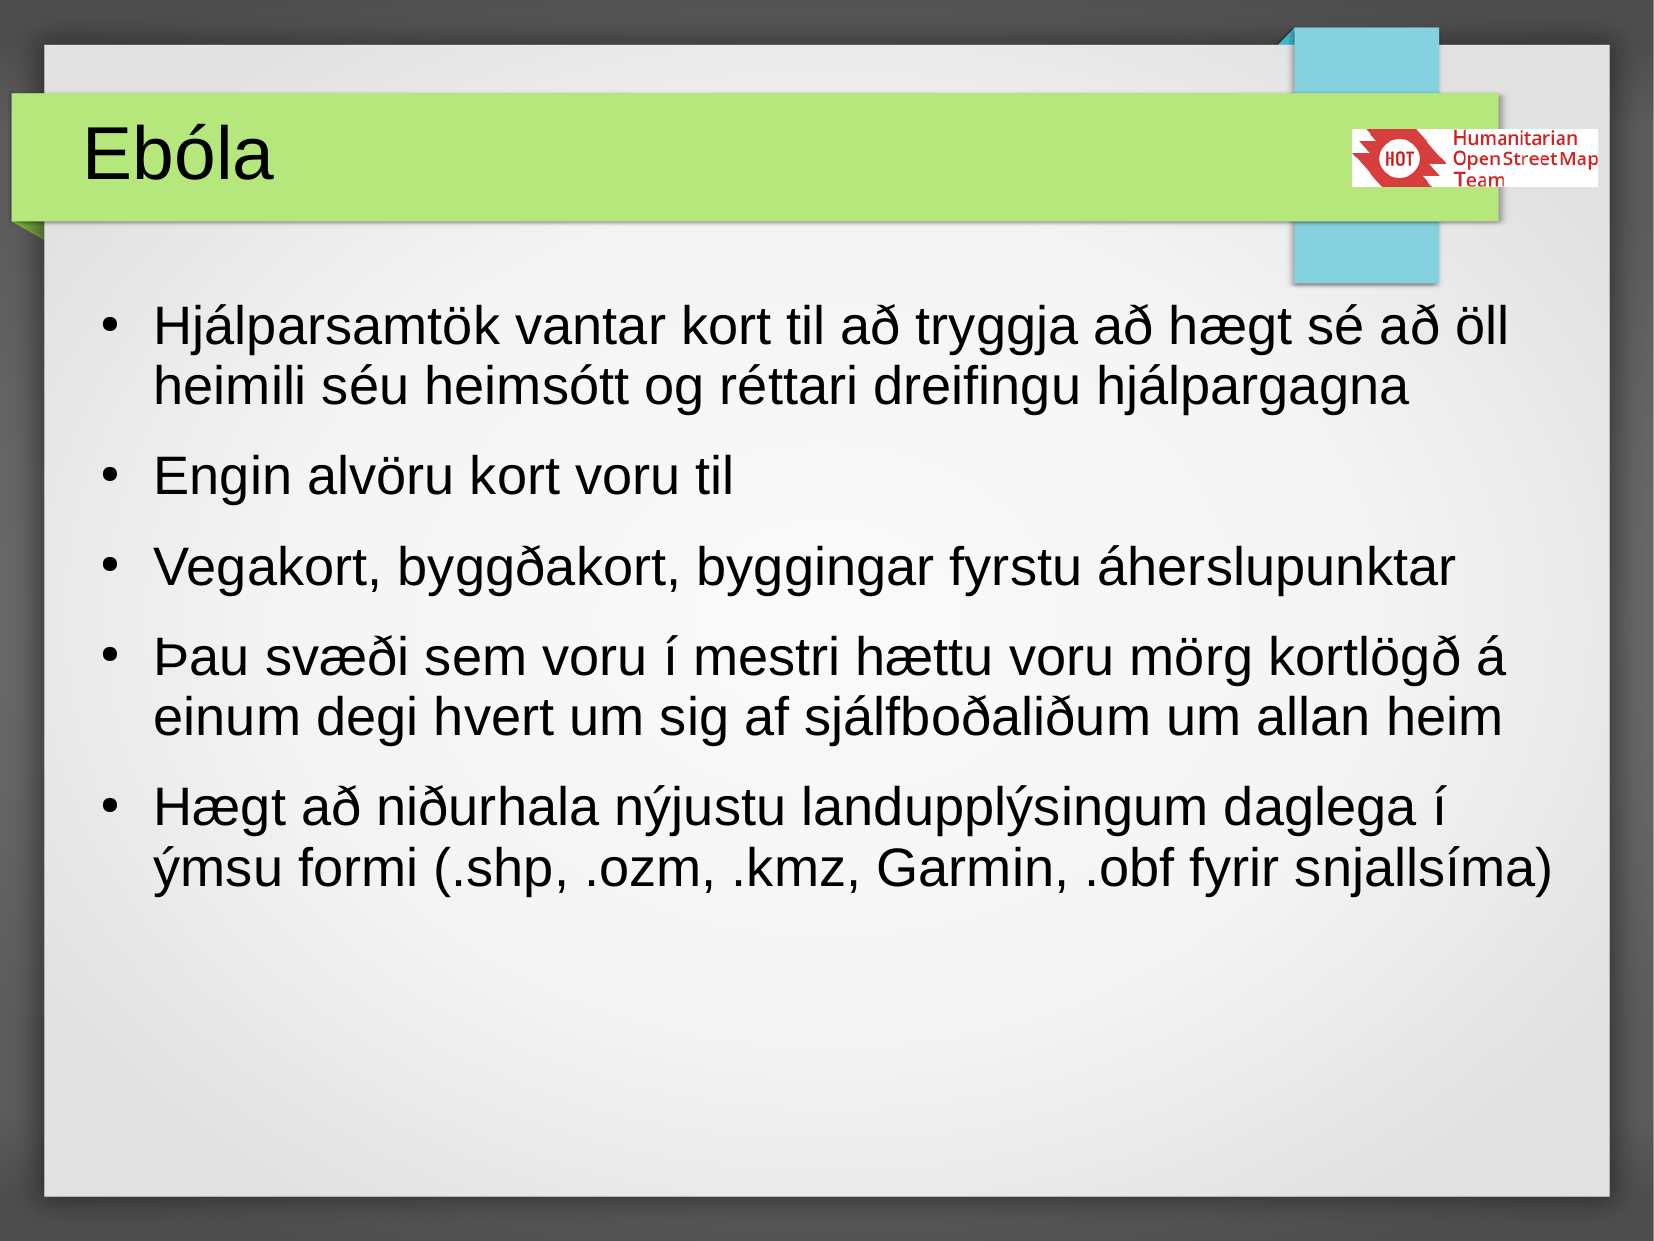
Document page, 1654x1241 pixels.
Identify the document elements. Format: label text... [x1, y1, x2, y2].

picture [0, 0, 1654, 1241]
list Hjálparsamtök vantar kort til að tryggja að hægt sé að öll heimili séu heimsótt og réttari dreifingu hjálpargagna Engin alvöru kort voru til Vegakort, byggðakort, byggingar fyrstu áherslupunktar Þau svæði sem voru í mestri hættu voru mörg kortlögð á einum degi hvert um sig af sjálfboðaliðum um allan heim Hægt að niðurhala nýjustu landupplýsingum daglega í ýmsu formi (.shp, .ozm, .kmz, Garmin, .obf fyrir snjallsíma) [82, 295, 1571, 1015]
title Ebóla [82, 94, 1264, 213]
